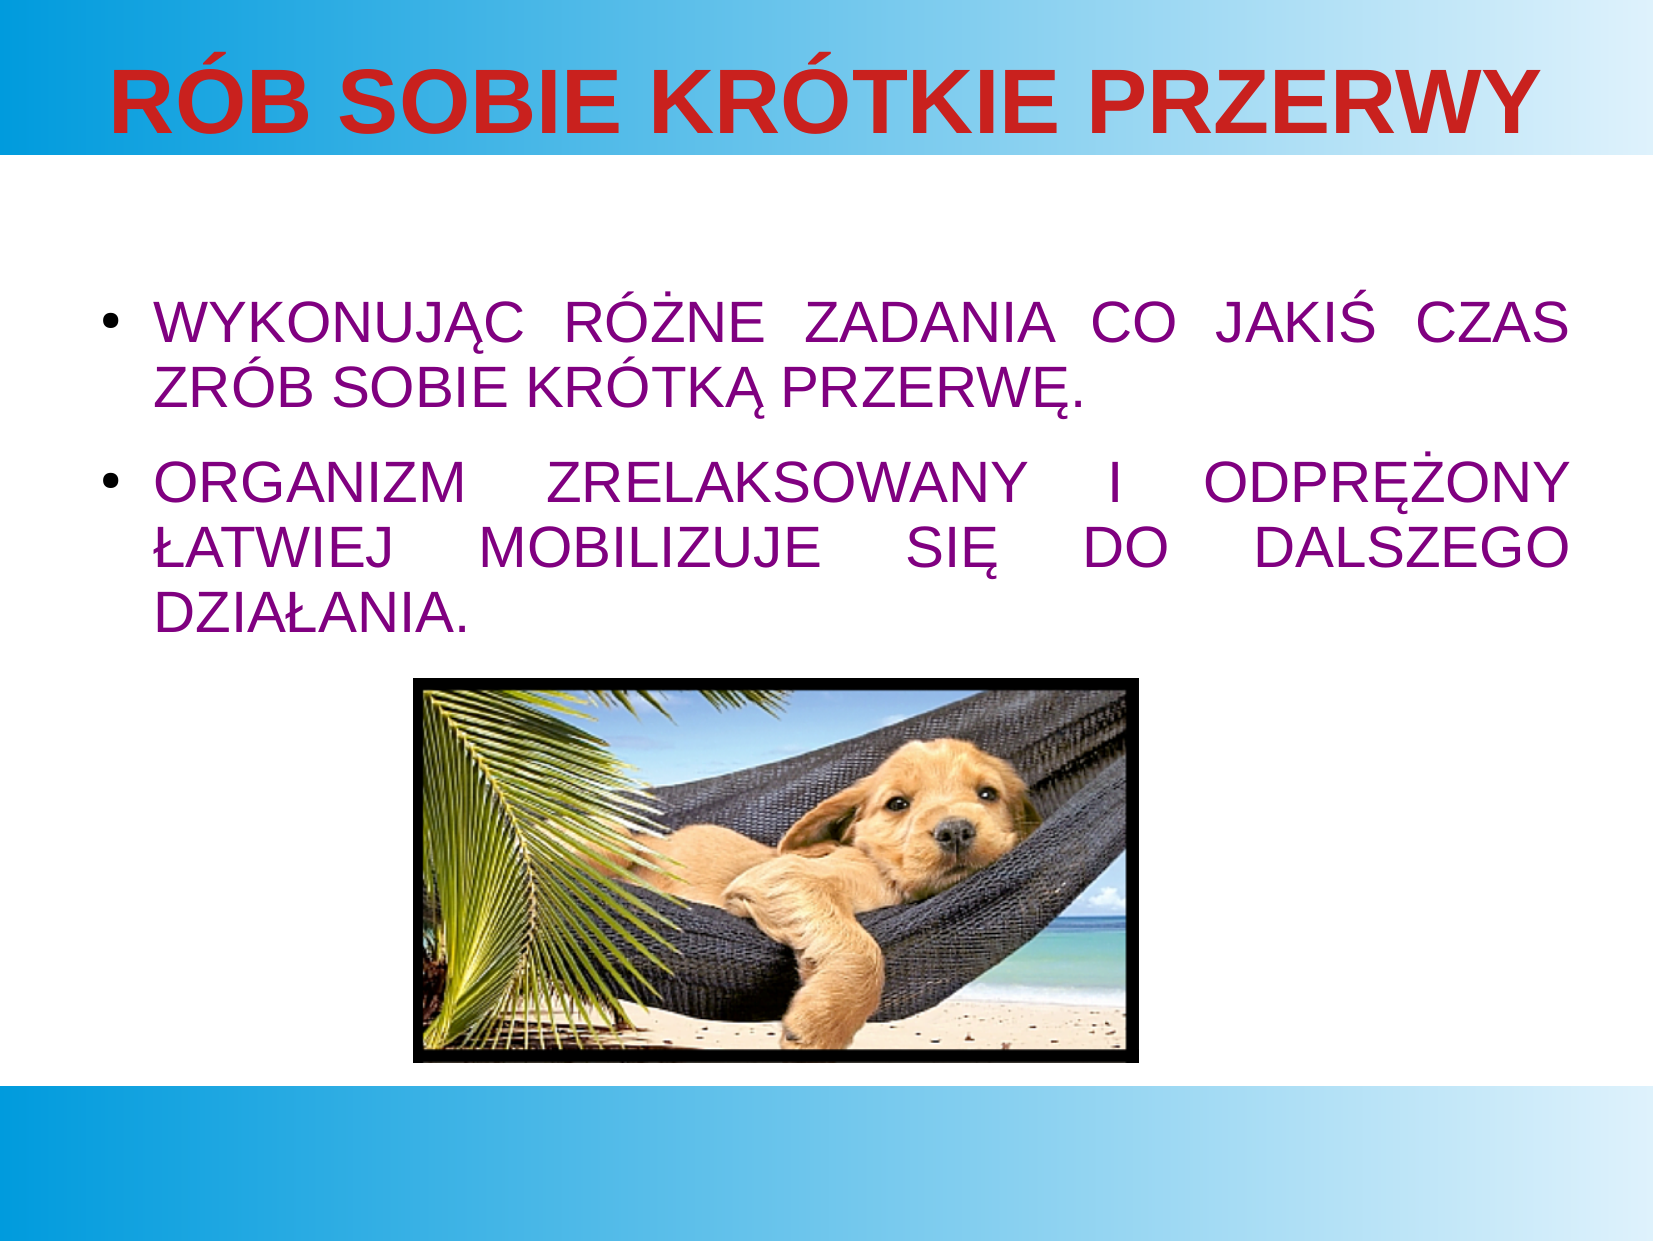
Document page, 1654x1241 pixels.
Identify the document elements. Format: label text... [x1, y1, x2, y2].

title RÓB SOBIE KRÓTKIE PRZERWY [82, 49, 1571, 155]
picture [413, 678, 1139, 1063]
list WYKONUJĄC RÓŻNE ZADANIA CO JAKIŚ CZAS ZRÓB SOBIE KRÓTKĄ PRZERWĘ. ORGANIZM ZRELAKSOWANY I ODPRĘŻONY ŁATWIEJ MOBILIZUJE SIĘ DO DALSZEGO DZIAŁANIA. [82, 290, 1571, 1010]
